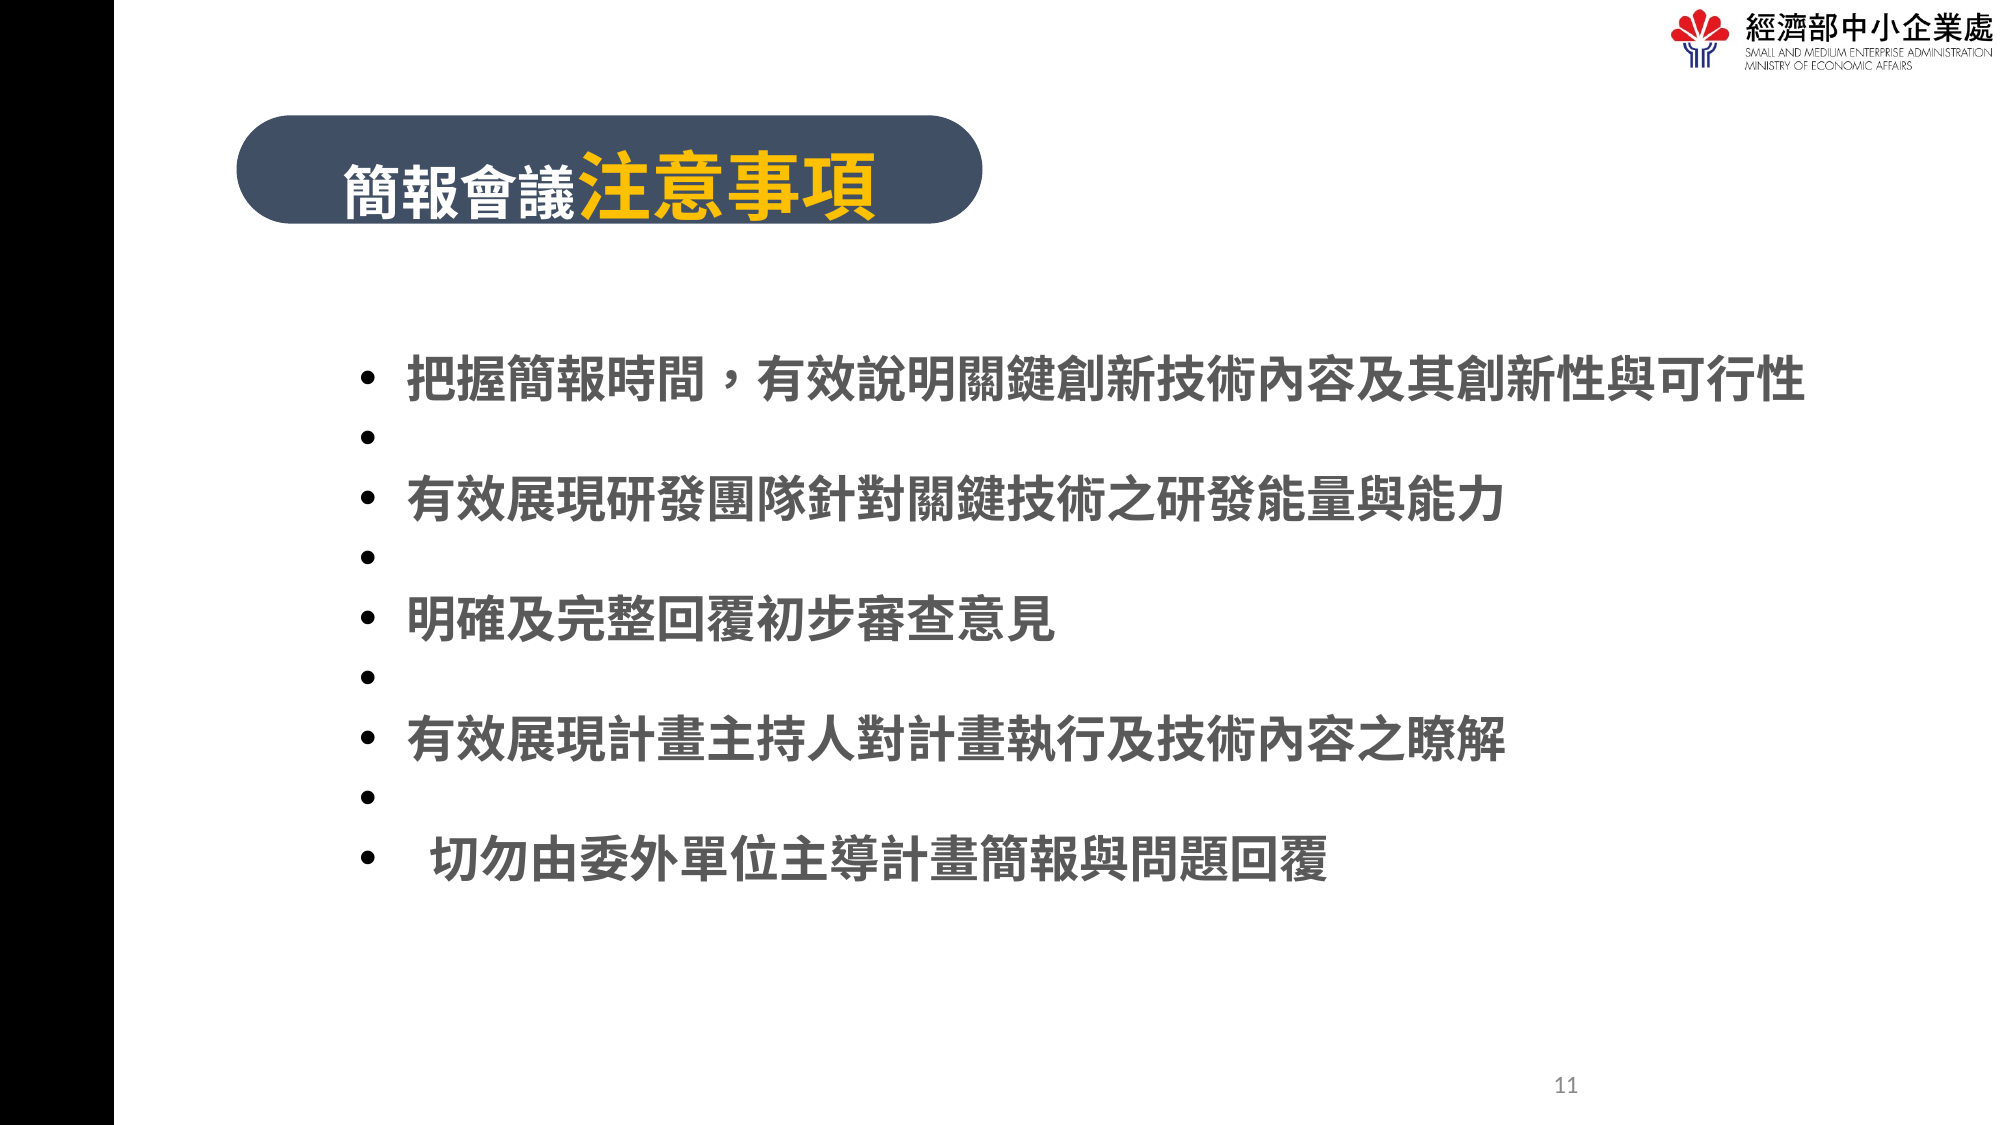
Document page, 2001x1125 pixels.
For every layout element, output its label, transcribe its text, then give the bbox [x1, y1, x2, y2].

text_box [0, 0, 113, 1125]
picture [1671, 9, 1993, 70]
text_box 11 [1538, 1053, 1989, 1114]
text_box 簡報會議注意事項 [236, 115, 983, 224]
text_box 把握簡報時間，有效說明關鍵創新技術內容及其創新性與可行性 有效展現研發團隊針對關鍵技術之研發能量與能力 明確及完整回覆初步審查意見 有效展現計畫主持人對計畫執行及技術內容之瞭解 切勿由委外單位主導計畫簡報與問題回覆 [344, 295, 1847, 895]
